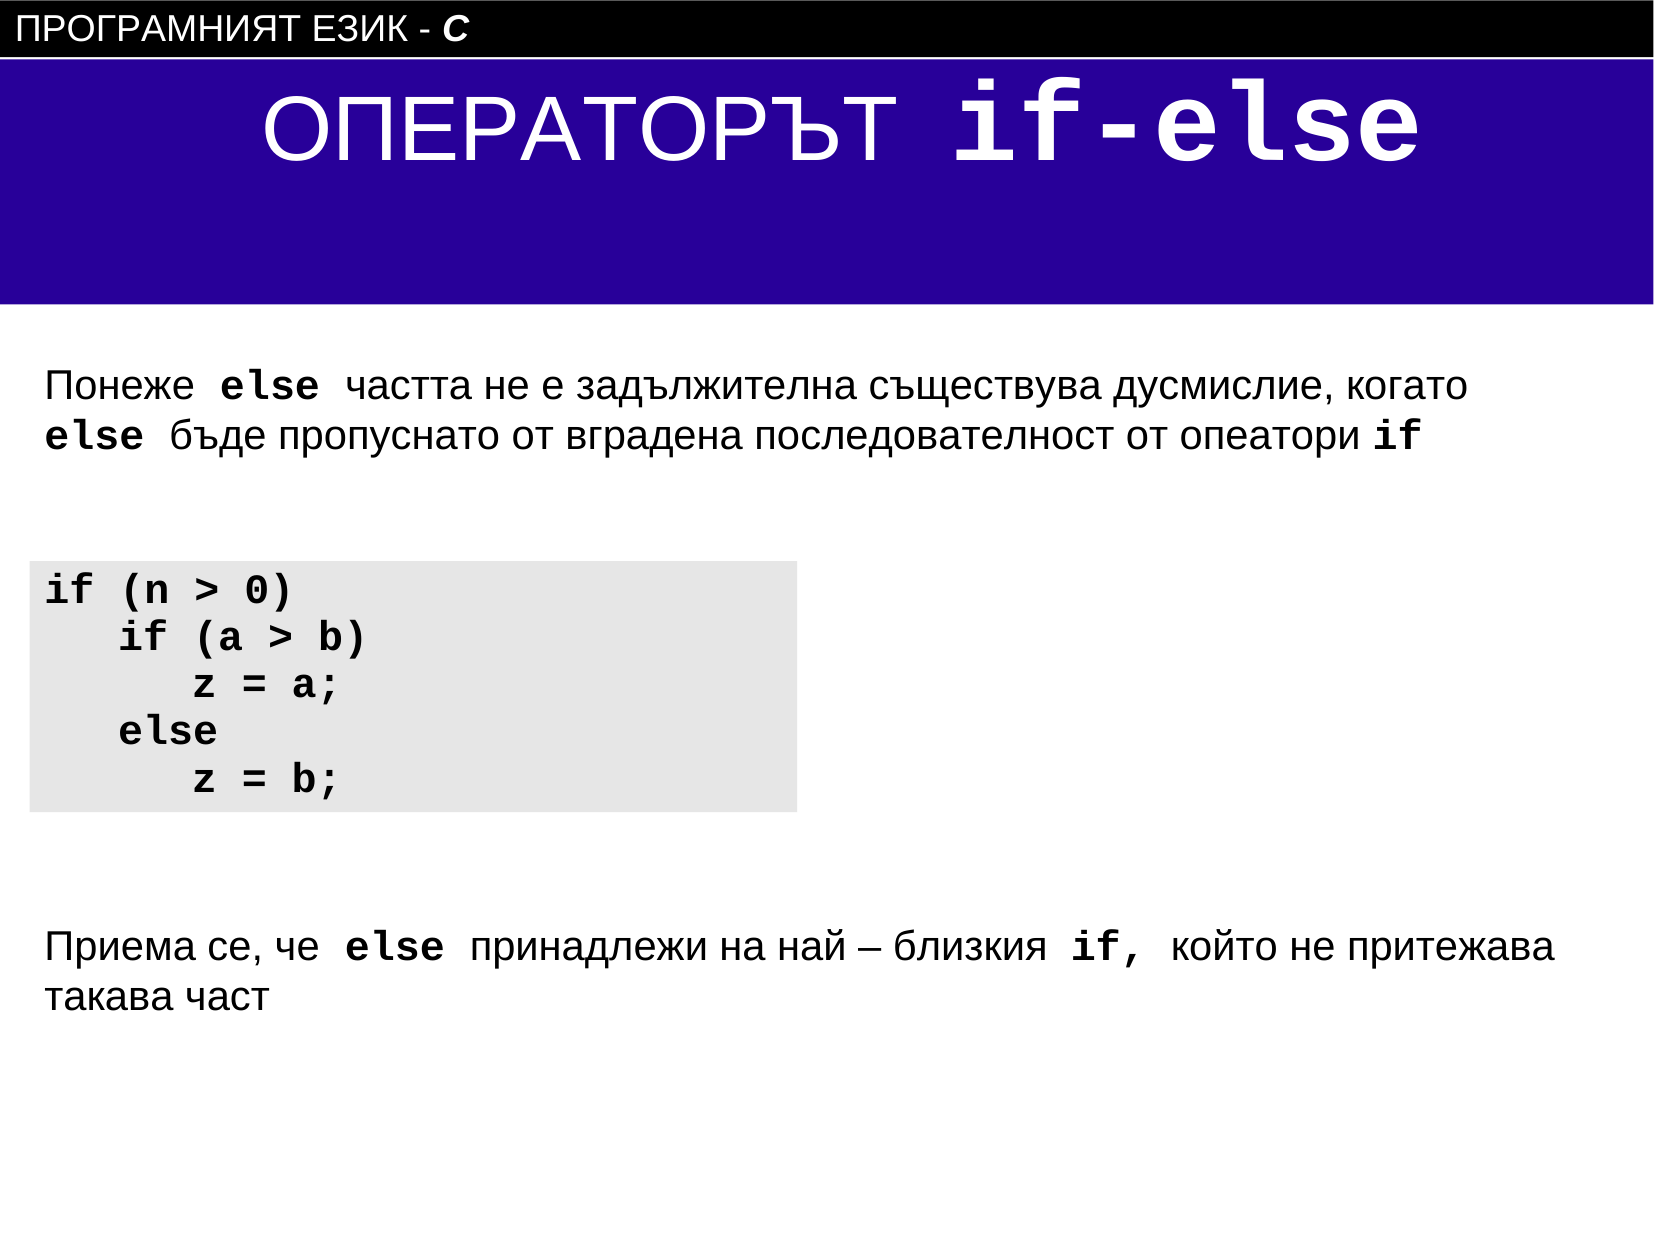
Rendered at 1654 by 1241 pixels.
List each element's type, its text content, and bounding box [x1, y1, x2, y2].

text_box if (n > 0) if (a > b) z = a; else z = b; [29, 561, 798, 813]
text_box Понеже else частта не е задължителна съществува дусмислие, когато else бъде пропуснато от вградена последователност от опеатори if [29, 354, 1595, 470]
text_box ПРОГРАМНИЯT ЕЗИК - С [0, 0, 1654, 58]
text_box Приема се, че else принадлежи на най – близкия if, който не притежава такава част [29, 915, 1595, 1028]
text_box ОПЕРАТОРЪТ if-else [0, 59, 1654, 305]
